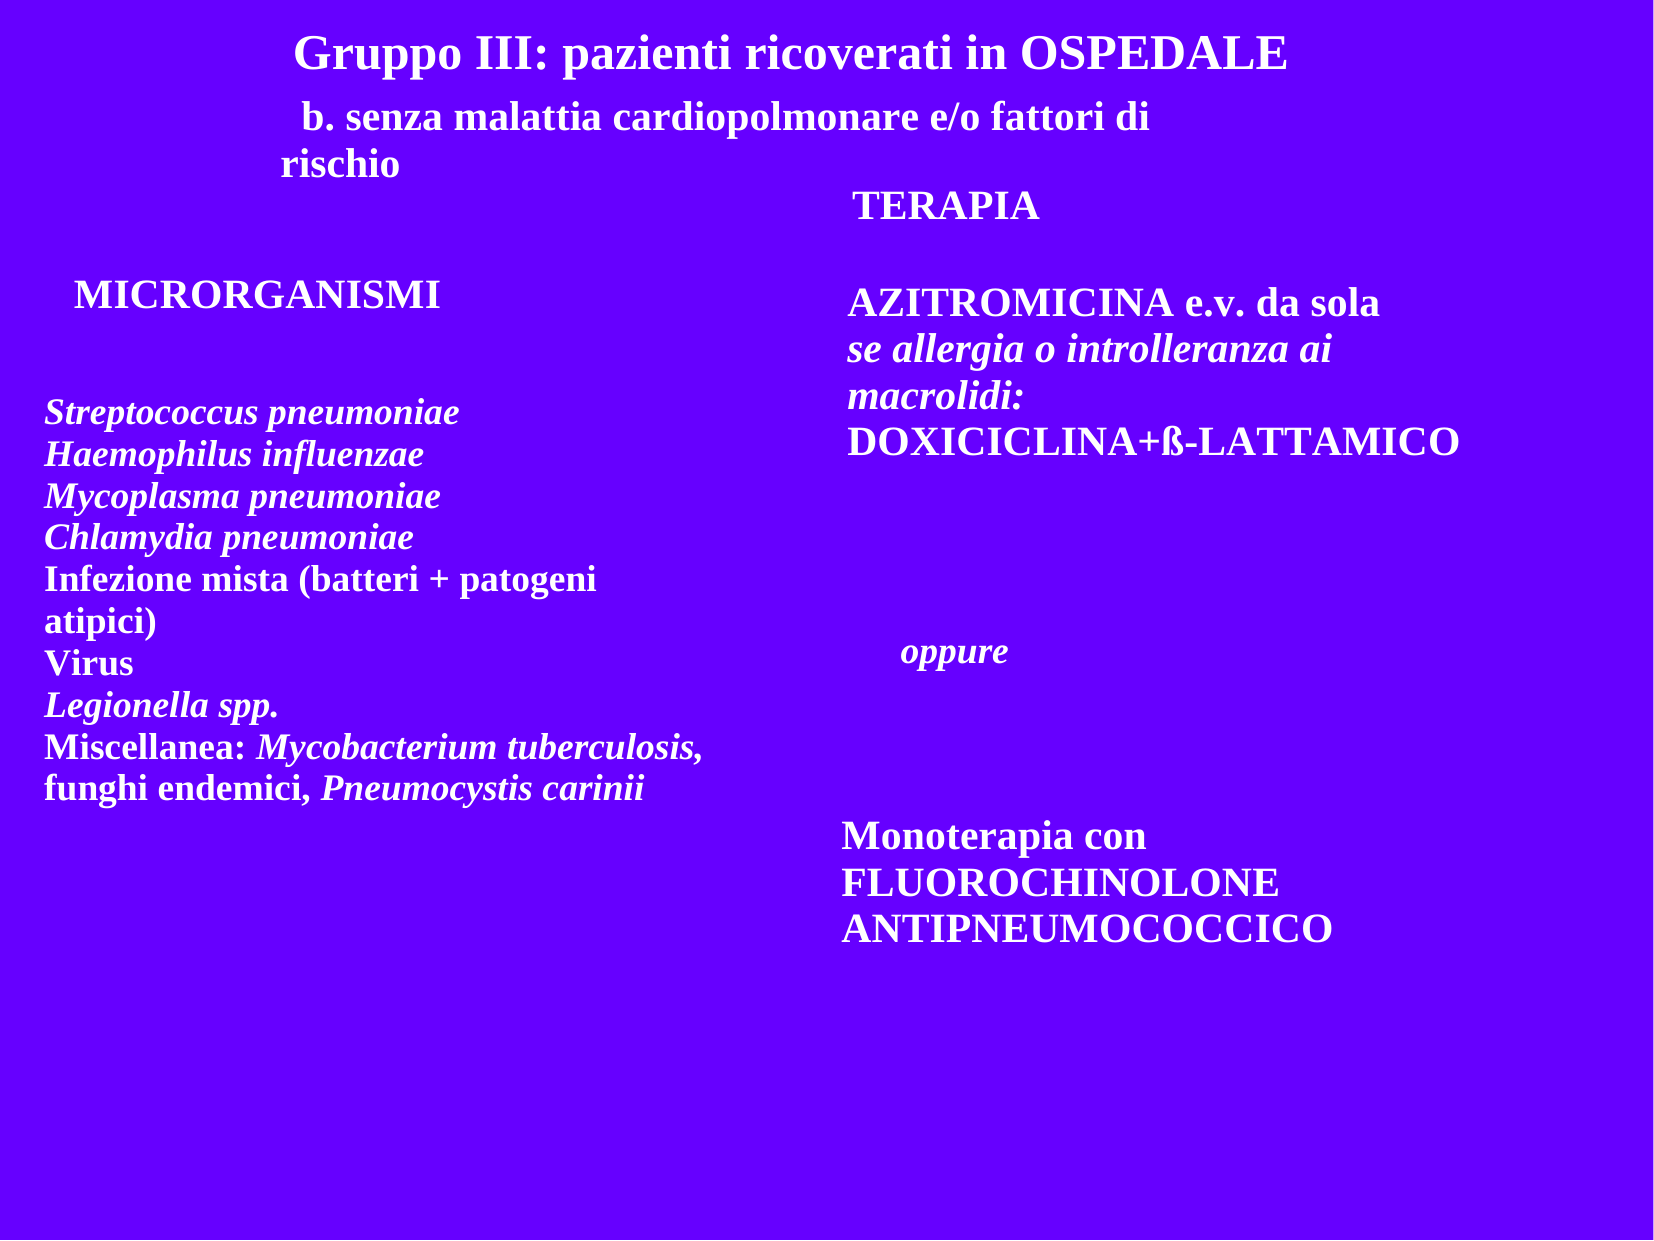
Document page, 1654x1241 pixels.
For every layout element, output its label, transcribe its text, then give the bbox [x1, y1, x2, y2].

text_box oppure [885, 622, 1024, 680]
text_box Streptococcus pneumoniae Haemophilus influenzae Mycoplasma pneumoniae Chlamydia pneumoniae Infezione mista (batteri + patogeni atipici) Virus Legionella spp. Miscellanea: Mycobacterium tuberculosis, funghi endemici, Pneumocystis carinii [29, 383, 735, 775]
text_box TERAPIA [826, 174, 1068, 237]
text_box MICRORGANISMI [59, 263, 456, 326]
text_box b. senza malattia cardiopolmonare e/o fattori di rischio [265, 86, 1242, 194]
text_box AZITROMICINA e.v. da sola se allergia o introlleranza ai macrolidi: DOXICICLINA+ß-LATTAMICO [832, 271, 1477, 473]
text_box Monoterapia con FLUOROCHINOLONE ANTIPNEUMOCOCCICO [826, 708, 1418, 945]
text_box Gruppo III: pazienti ricoverati in OSPEDALE [278, 17, 1388, 89]
